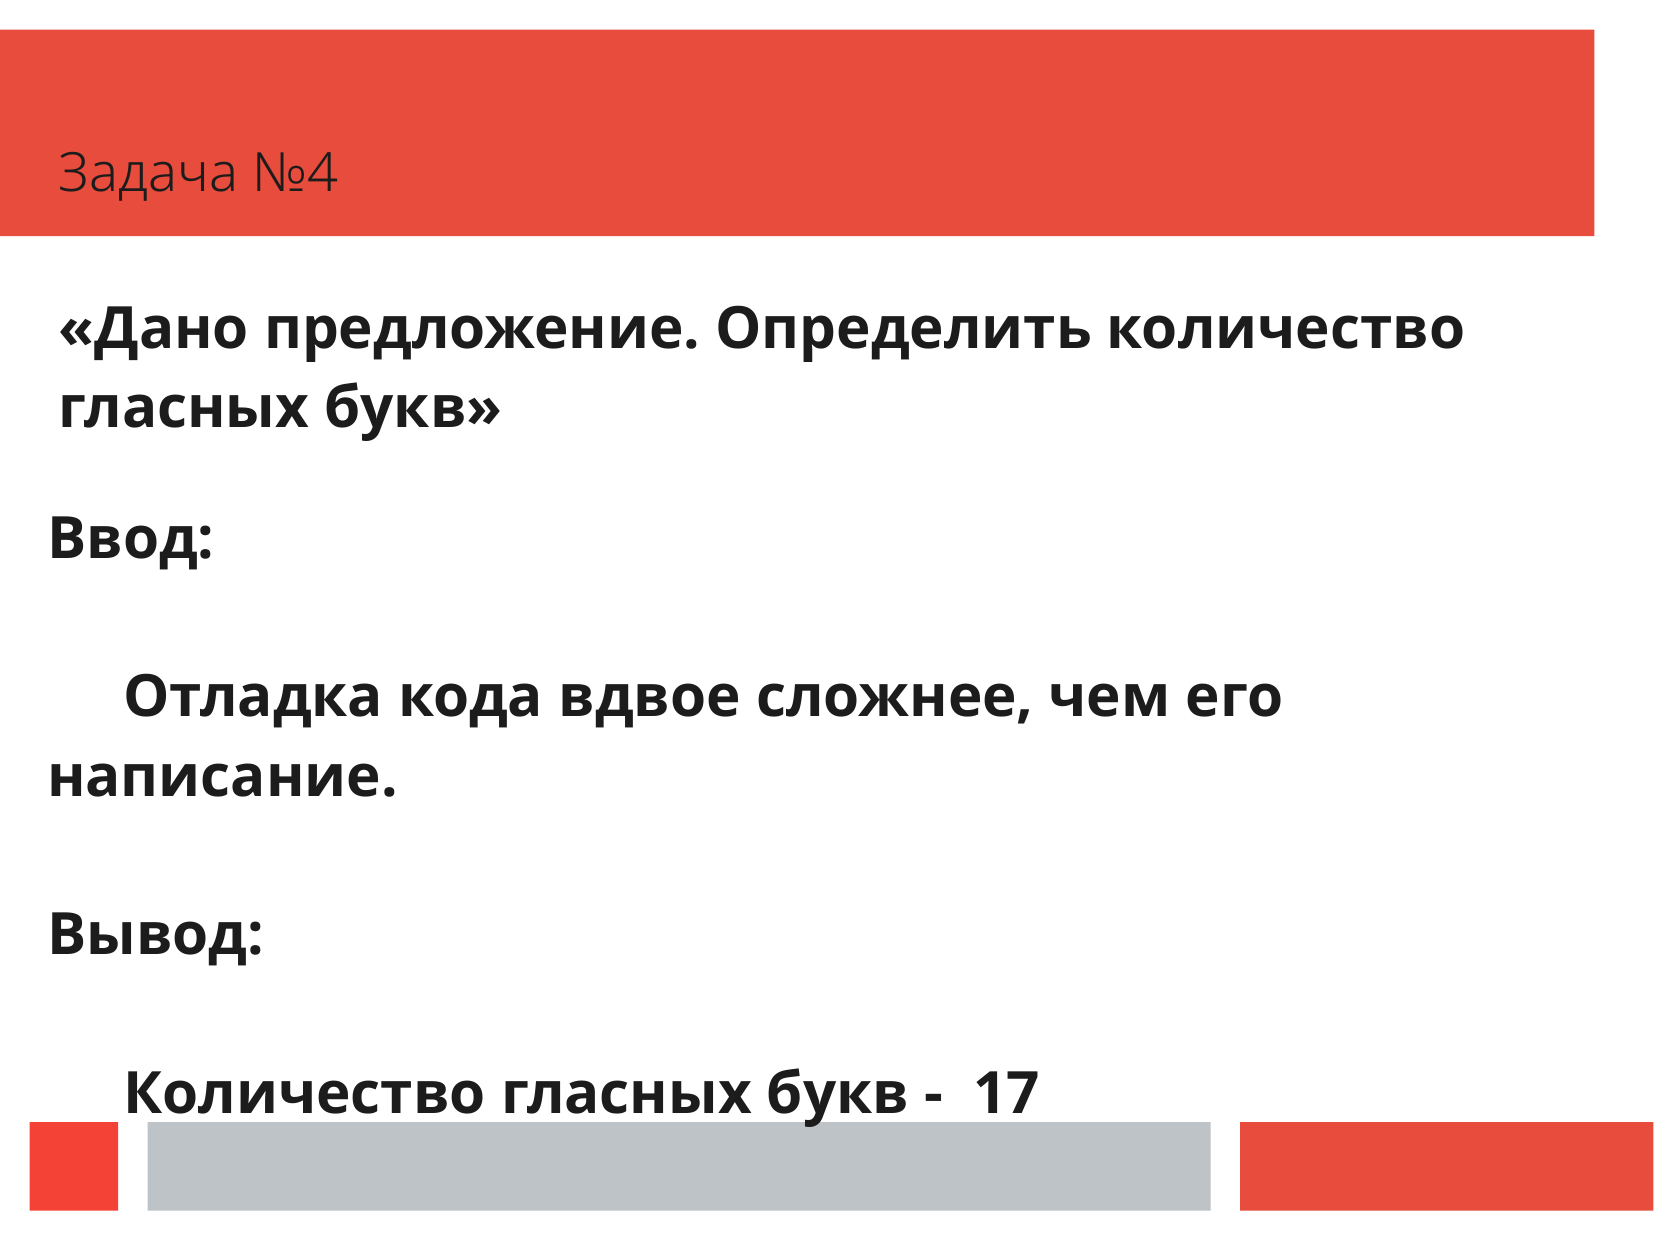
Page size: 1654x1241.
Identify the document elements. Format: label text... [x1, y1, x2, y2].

text_box Ввод: Отладка кода вдвое сложнее, чем его написание. Вывод: Количество гласных букв - 17 [47, 496, 1583, 850]
subtitle Задача №4 «Дано предложение. Определить количество гласных букв» [59, 59, 1595, 744]
